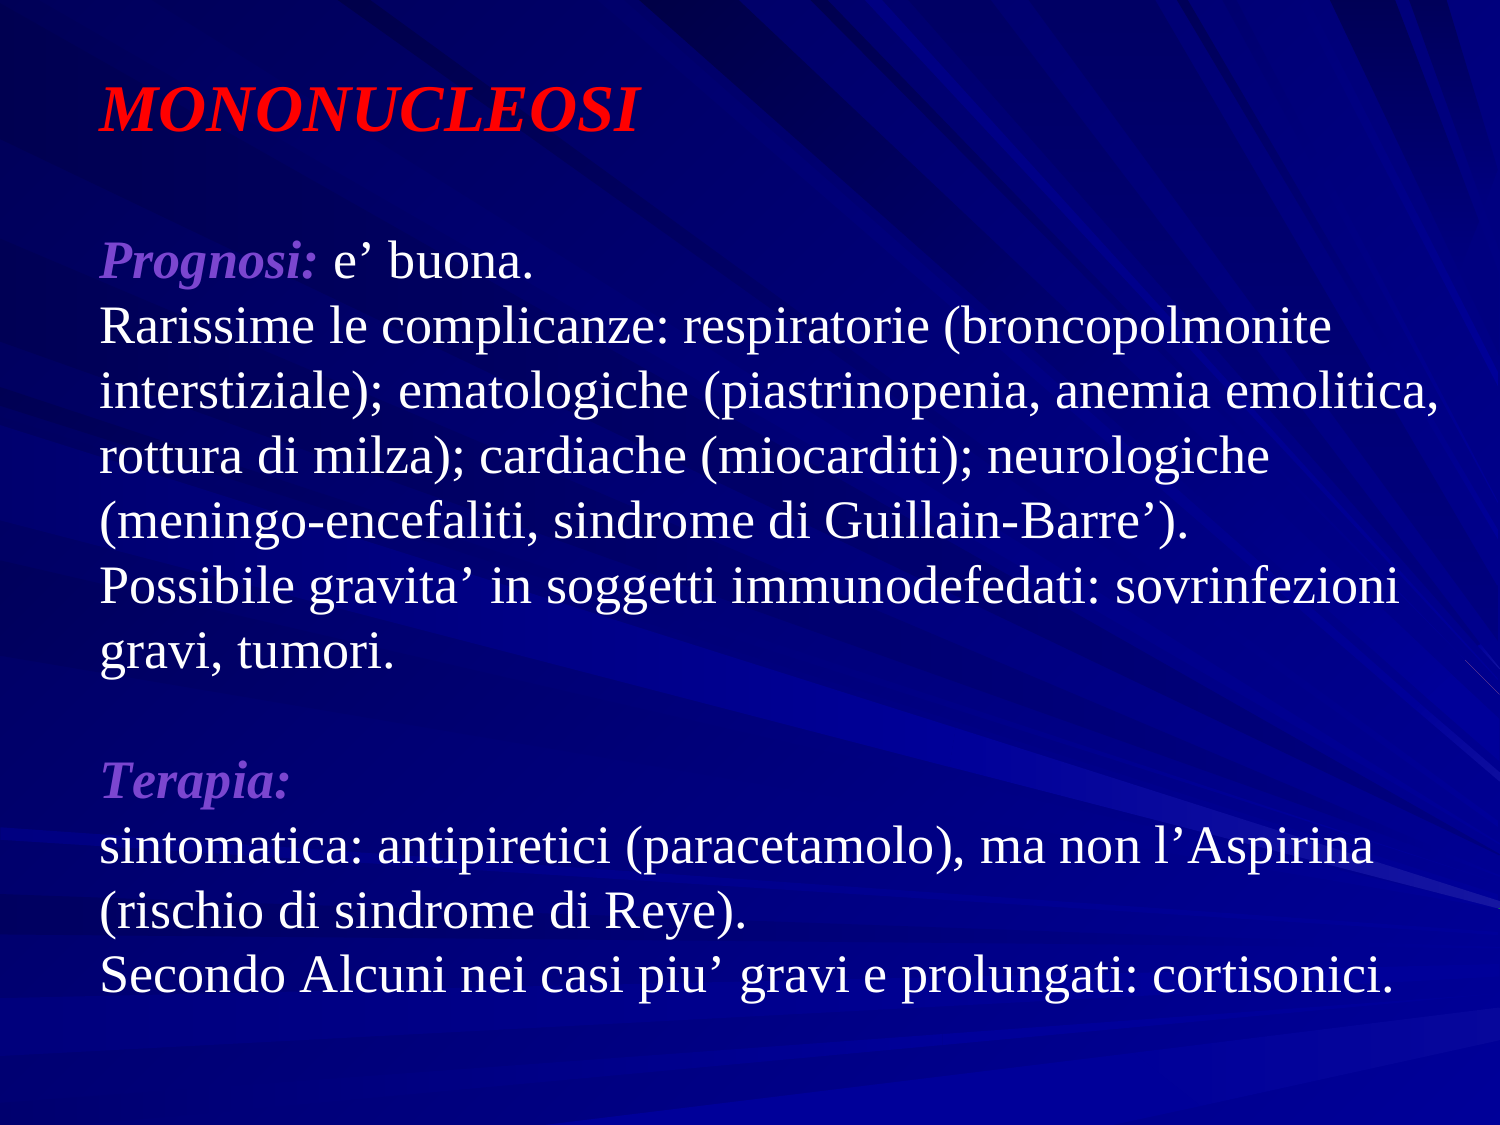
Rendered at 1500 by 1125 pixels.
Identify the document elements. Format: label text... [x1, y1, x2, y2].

text_box MONONUCLEOSI Prognosi: e’ buona. Rarissime le complicanze: respiratorie (broncopolmonite interstiziale); ematologiche (piastrinopenia, anemia emolitica, rottura di milza); cardiache (miocarditi); neurologiche (meningo-encefaliti, sindrome di Guillain-Barre’). Possibile gravita’ in soggetti immunodefedati: sovrinfezioni gravi, tumori. Terapia: sintomatica: antipiretici (paracetamolo), ma non l’Aspirina (rischio di sindrome di Reye). Secondo Alcuni nei casi piu’ gravi e prolungati: cortisonici. [84, 56, 1500, 1125]
